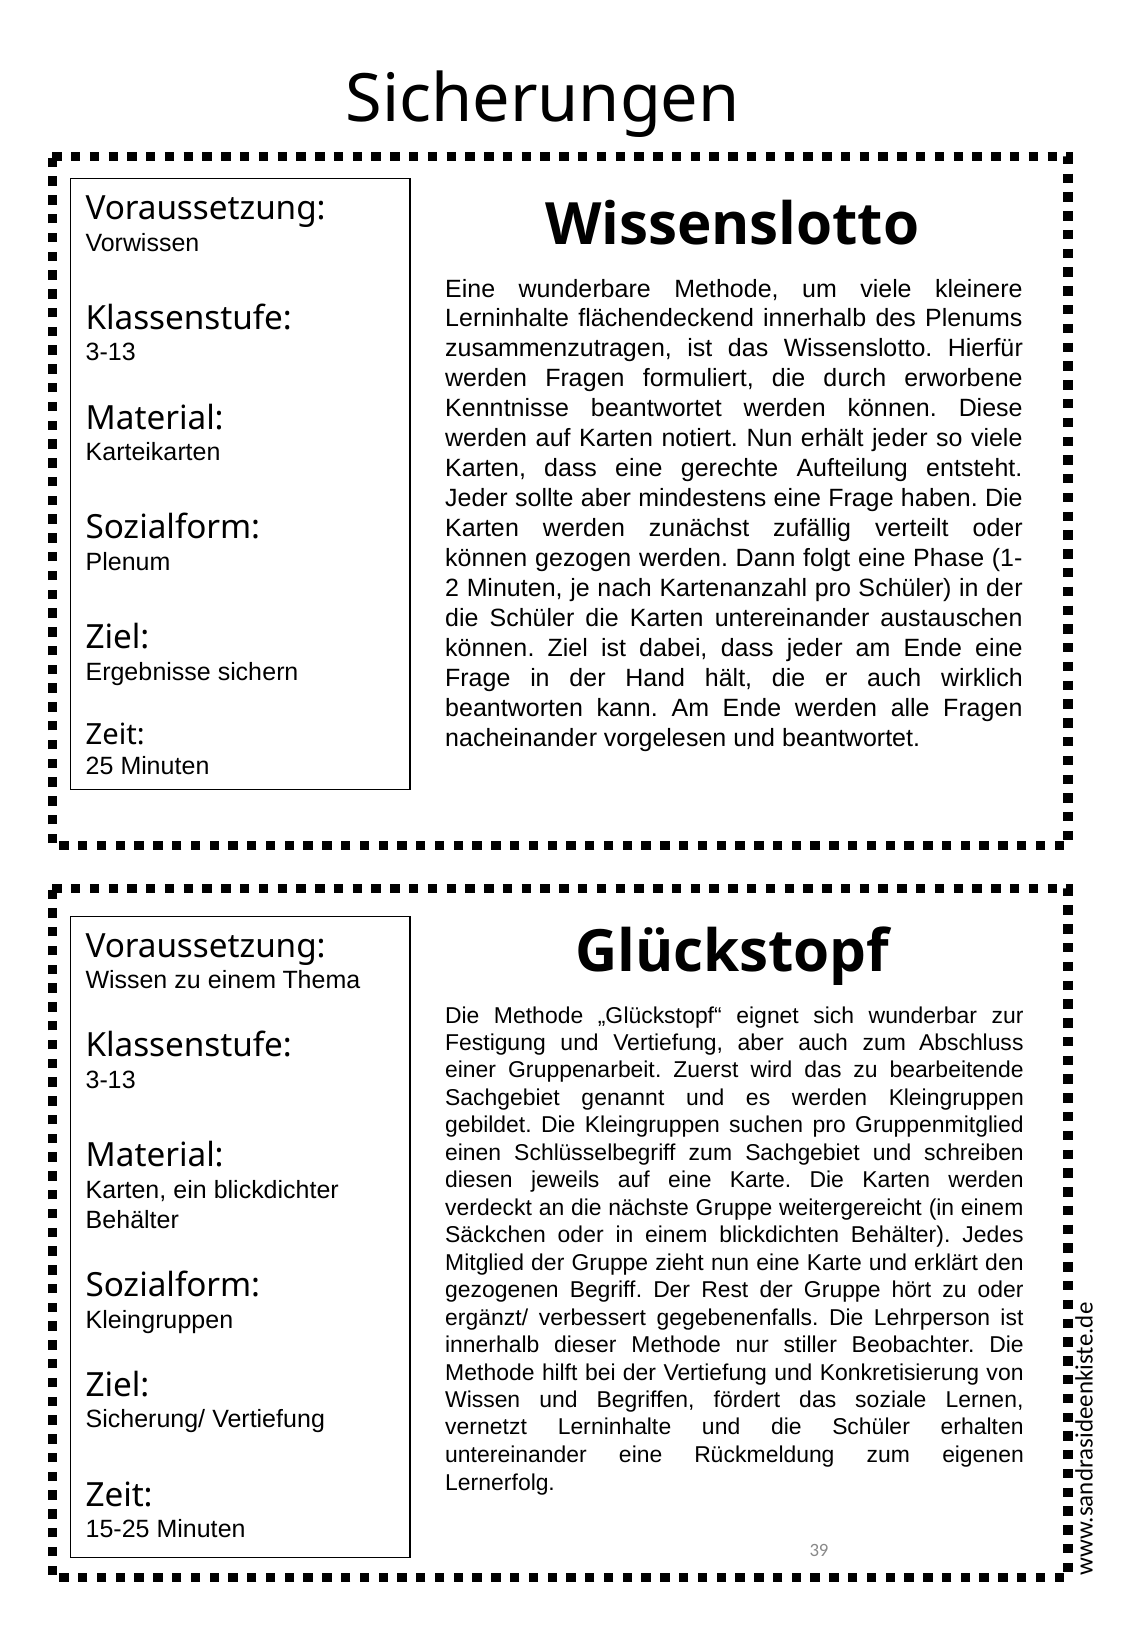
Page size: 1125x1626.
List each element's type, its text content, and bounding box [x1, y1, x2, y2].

text_box Die Methode „Glückstopf“ eignet sich wunderbar zur Festigung und Vertiefung, aber auch zum Abschluss einer Gruppenarbeit. Zuerst wird das zu bearbeitende Sachgebiet genannt und es werden Kleingruppen gebildet. Die Kleingruppen suchen pro Gruppenmitglied einen Schlüsselbegriff zum Sachgebiet und schreiben diesen jeweils auf eine Karte. Die Karten werden verdeckt an die nächste Gruppe weitergereicht (in einem Säckchen oder in einem blickdichten Behälter). Jedes Mitglied der Gruppe zieht nun eine Karte und erklärt den gezogenen Begriff. Der Rest der Gruppe hört zu oder ergänzt/ verbessert gegebenenfalls. Die Lehrperson ist innerhalb dieser Methode nur stiller Beobachter. Die Methode hilft bei der Vertiefung und Konkretisierung von Wissen und Begriffen, fördert das soziale Lernen, vernetzt Lerninhalte und die Schüler erhalten untereinander eine Rückmeldung zum eigenen Lernerfolg. [430, 992, 1039, 1508]
text_box Sicherungen [52, 47, 1069, 144]
text_box Wissenslotto [410, 178, 1055, 265]
text_box Voraussetzung: Wissen zu einem Thema Klassenstufe: 3-13 Material: Karten, ein blickdichter Behälter Sozialform: Kleingruppen Ziel: Sicherung/ Vertiefung Zeit: 15-25 Minuten [70, 916, 411, 1558]
text_box Voraussetzung: Vorwissen Klassenstufe: 3-13 Material: Karteikarten Sozialform: Plenum Ziel: Ergebnisse sichern Zeit: 25 Minuten [70, 178, 411, 790]
text_box www.sandrasideenkiste.de [1059, 1074, 1106, 1591]
text_box Glückstopf [410, 906, 1055, 992]
text_box [794, 1506, 1048, 1593]
text_box Eine wunderbare Methode, um viele kleinere Lerninhalte flächendeckend innerhalb des Plenums zusammenzutragen, ist das Wissenslotto. Hierfür werden Fragen formuliert, die durch erworbene Kenntnisse beantwortet werden können. Diese werden auf Karten notiert. Nun erhält jeder so viele Karten, dass eine gerechte Aufteilung entsteht. Jeder sollte aber mindestens eine Frage haben. Die Karten werden zunächst zufällig verteilt oder können gezogen werden. Dann folgt eine Phase (1-2 Minuten, je nach Kartenanzahl pro Schüler) in der die Schüler die Karten untereinander austauschen können. Ziel ist dabei, dass jeder am Ende eine Frage in der Hand hält, die er auch wirklich beantworten kann. Am Ende werden alle Fragen nacheinander vorgelesen und beantwortet. [430, 264, 1039, 765]
